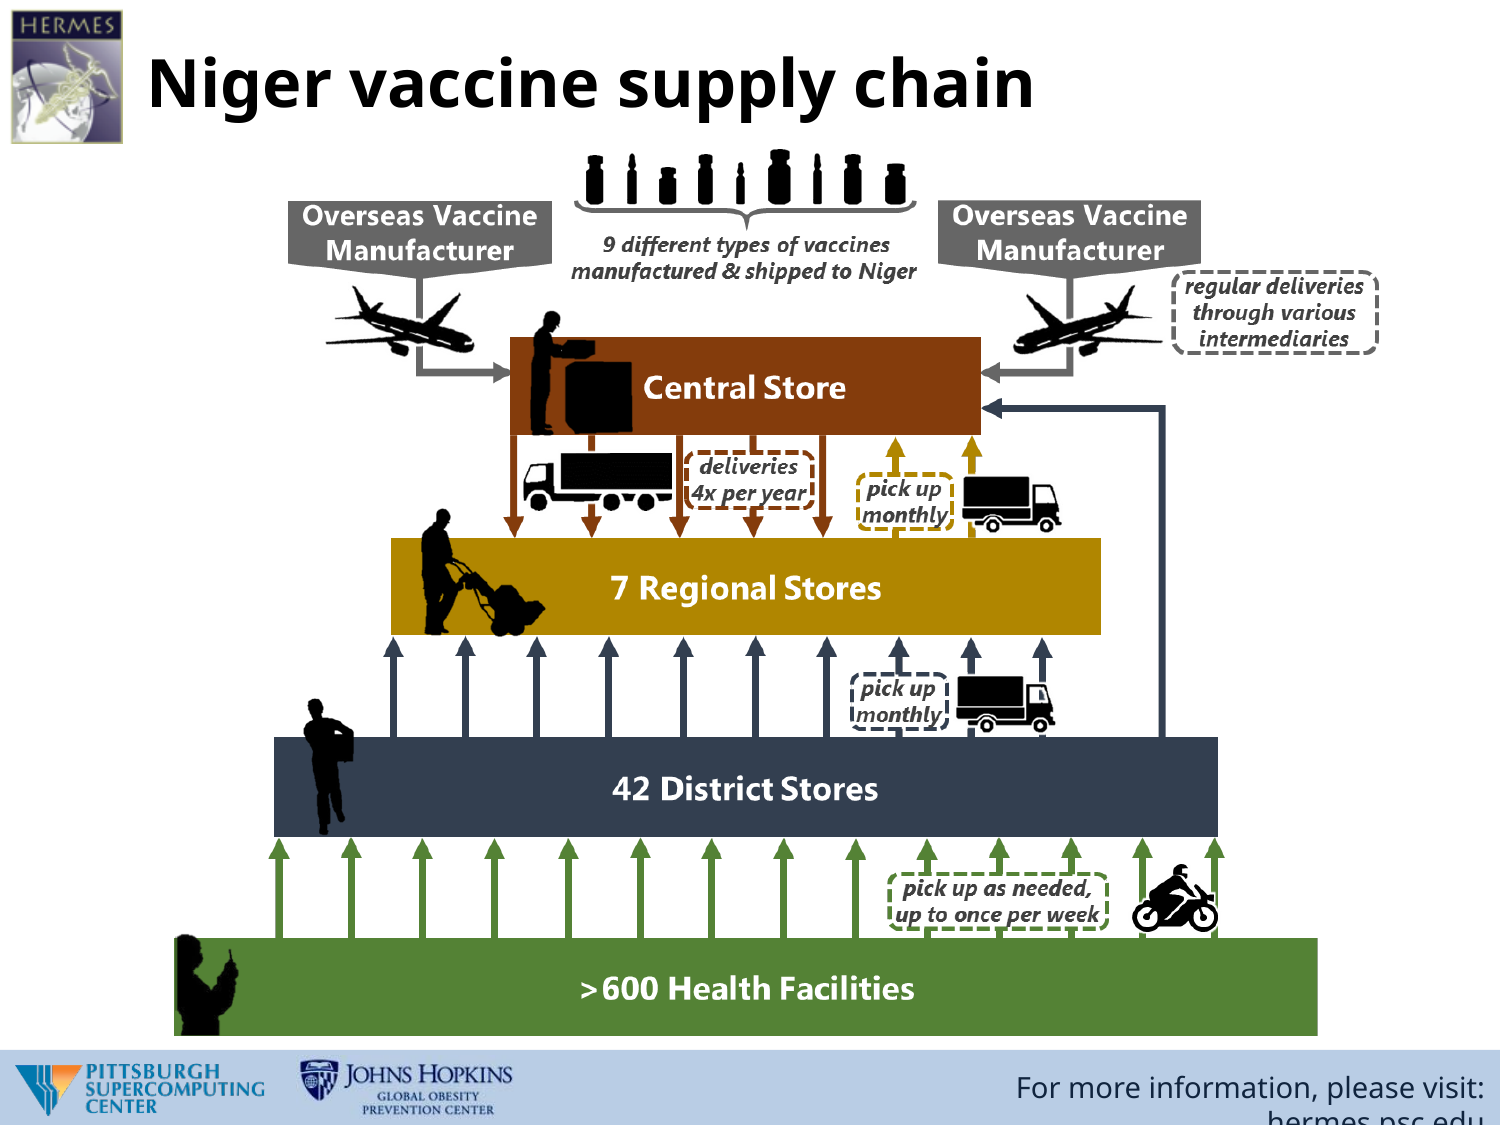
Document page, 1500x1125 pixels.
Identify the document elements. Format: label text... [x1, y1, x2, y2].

picture [296, 1055, 519, 1119]
picture [174, 149, 1383, 1036]
title Niger vaccine supply chain [131, 0, 1493, 163]
picture [7, 6, 123, 144]
picture [15, 1055, 266, 1118]
